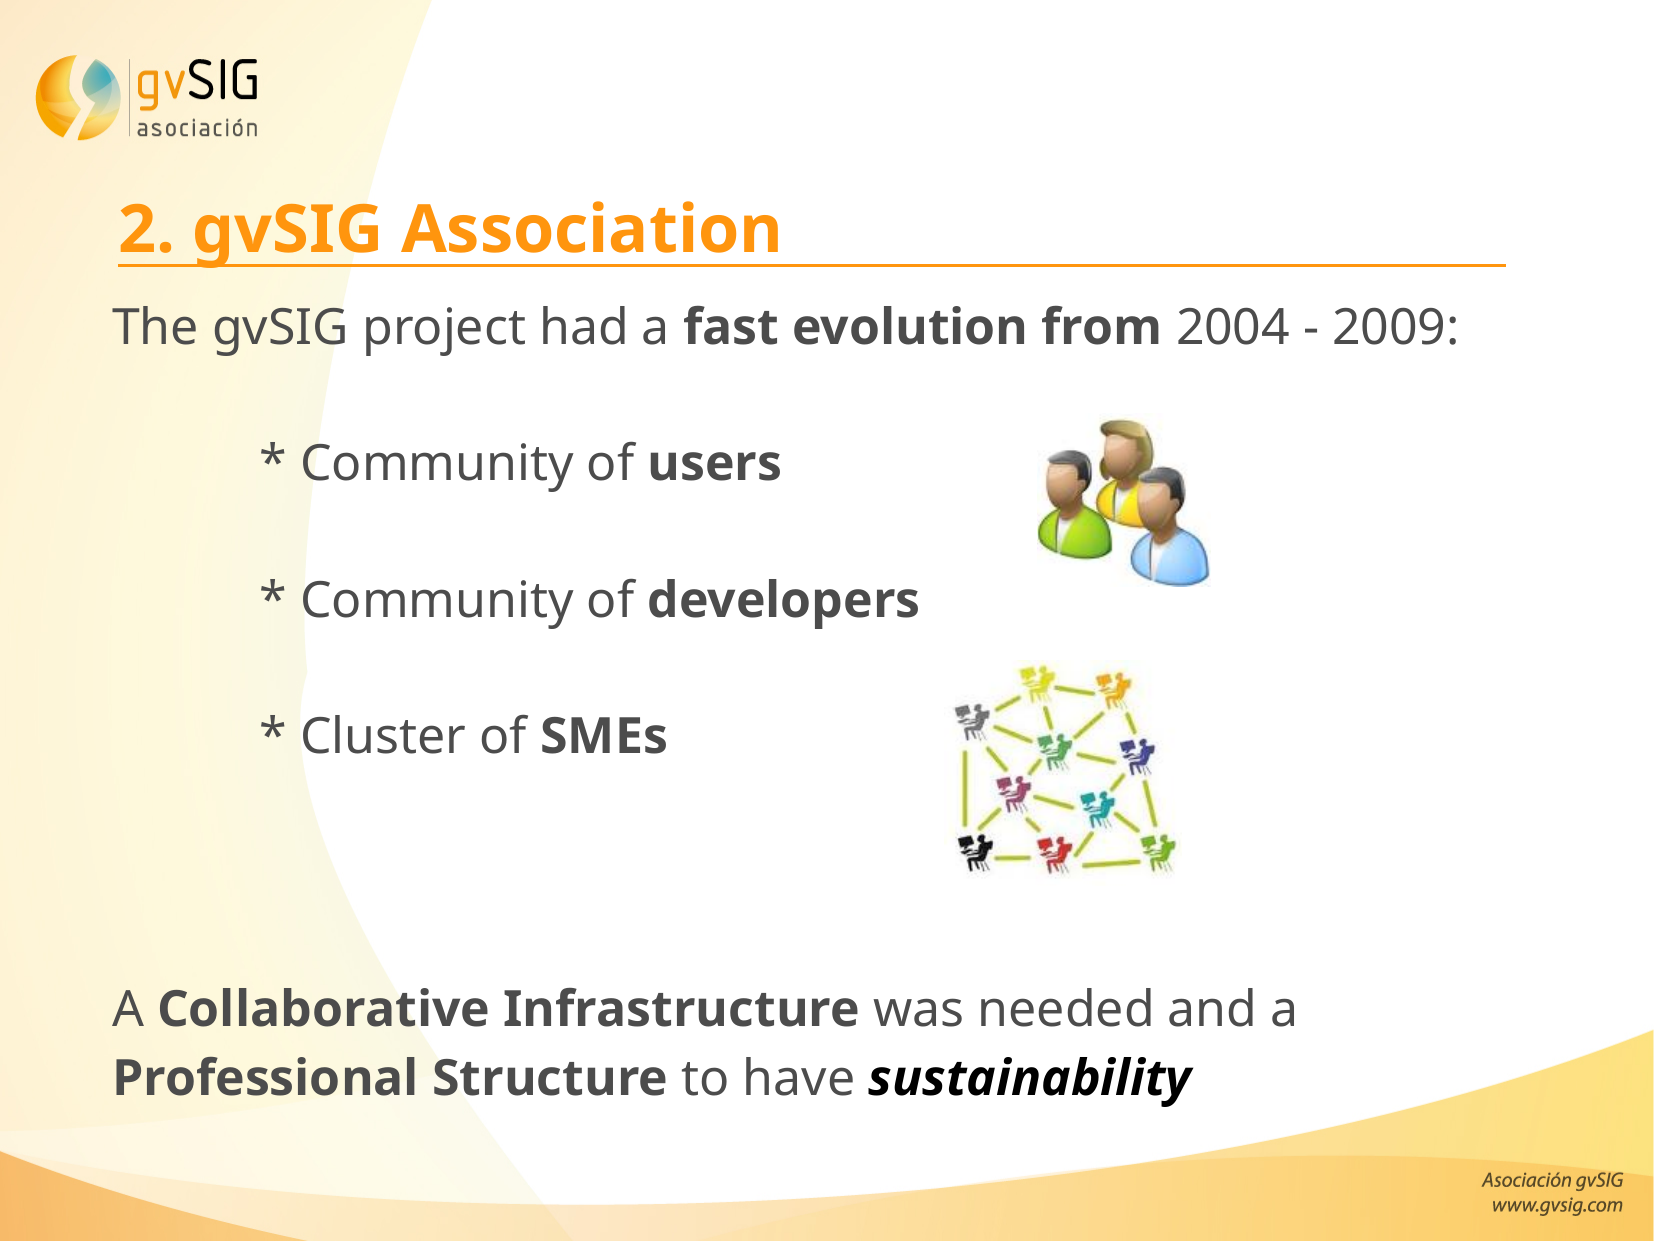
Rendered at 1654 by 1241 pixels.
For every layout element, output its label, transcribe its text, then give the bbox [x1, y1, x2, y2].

title 2. gvSIG Association [118, 177, 1607, 276]
picture [0, 0, 1654, 1241]
title The gvSIG project had a fast evolution from 2004 - 2009: * Community of users * Community of developers * Cluster of SMEs A Collaborative Infrastructure was needed and a Professional Structure to have sustainability [112, 349, 1619, 1052]
